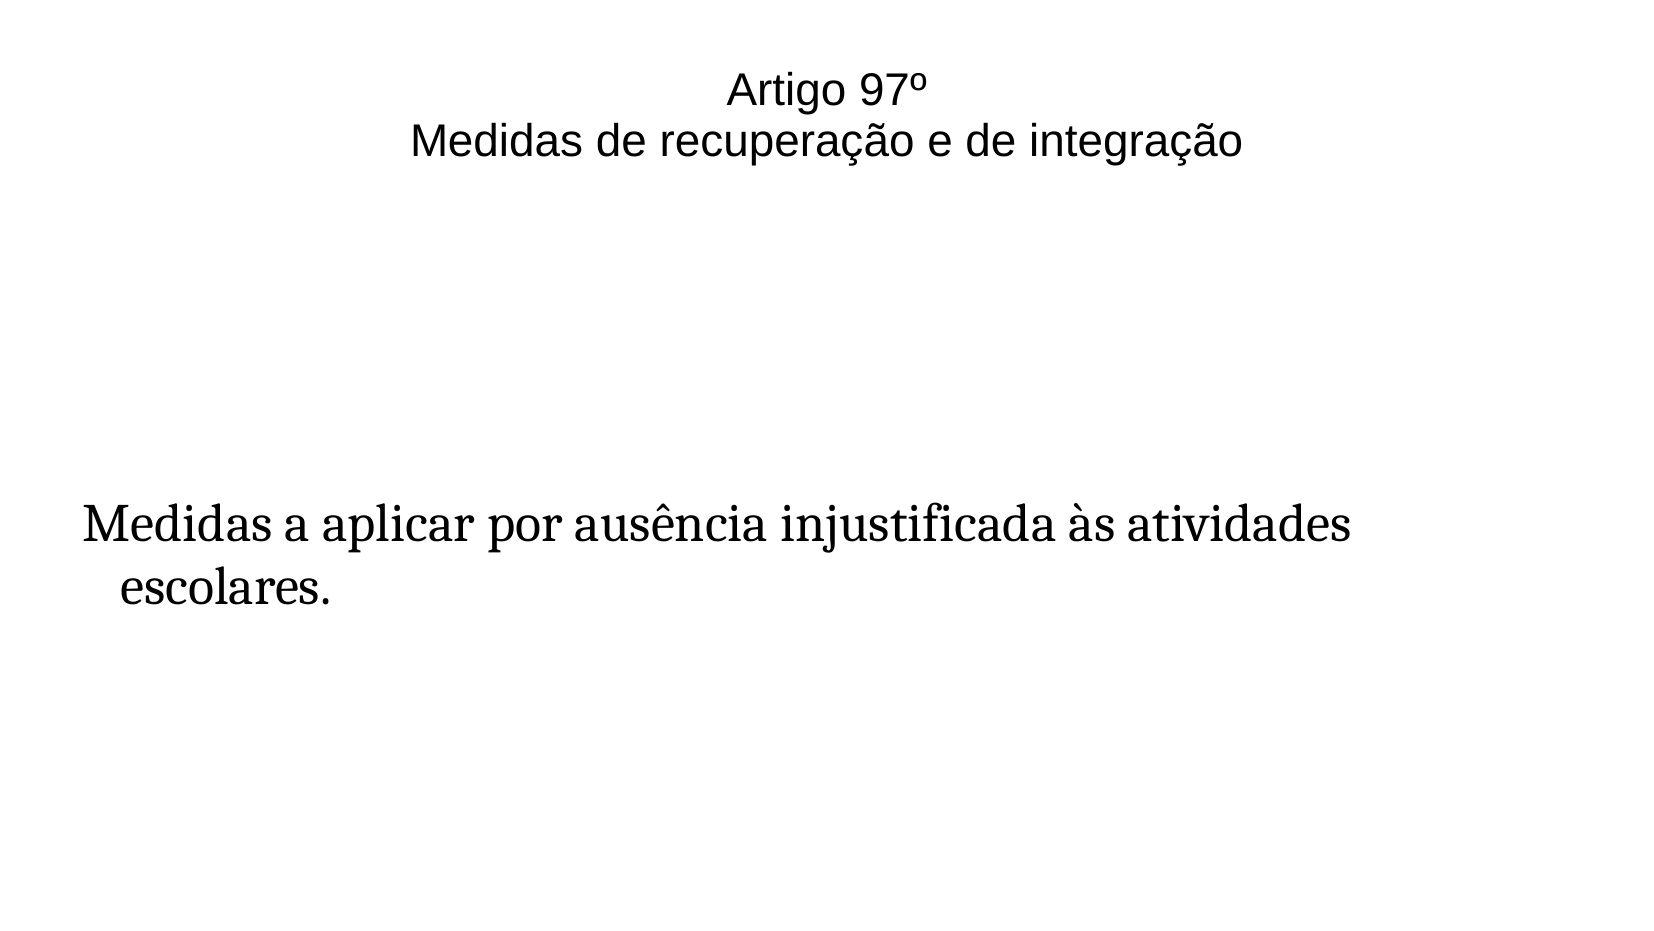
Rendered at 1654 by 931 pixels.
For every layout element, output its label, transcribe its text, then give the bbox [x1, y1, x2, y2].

list Medidas a aplicar por ausência injustificada às atividades escolares. [82, 217, 1571, 758]
title Artigo 97º Medidas de recuperação e de integração [82, 37, 1571, 193]
